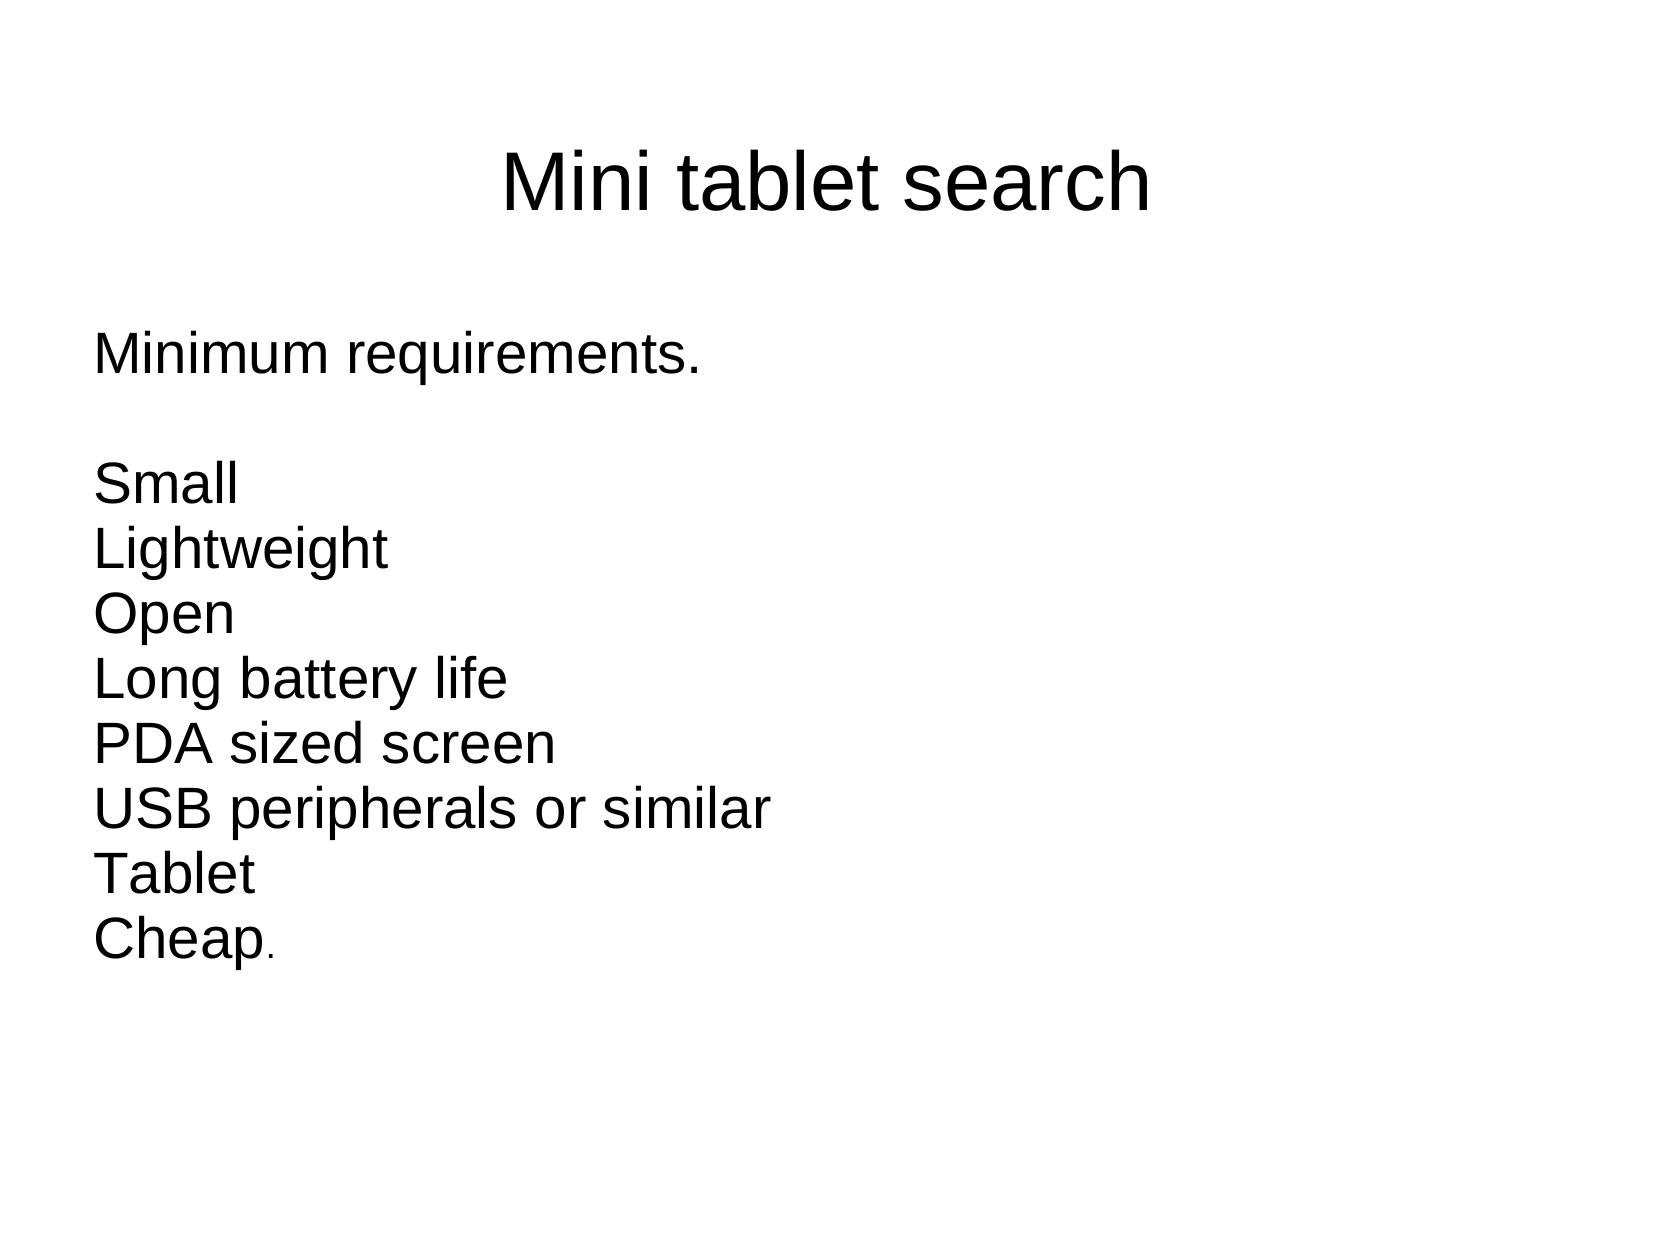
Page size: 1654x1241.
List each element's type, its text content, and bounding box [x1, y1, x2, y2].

text_box Mini tablet search Minimum requirements. Small Lightweight Open Long battery life PDA sized screen USB peripherals or similar Tablet Cheap. [78, 127, 1576, 1074]
